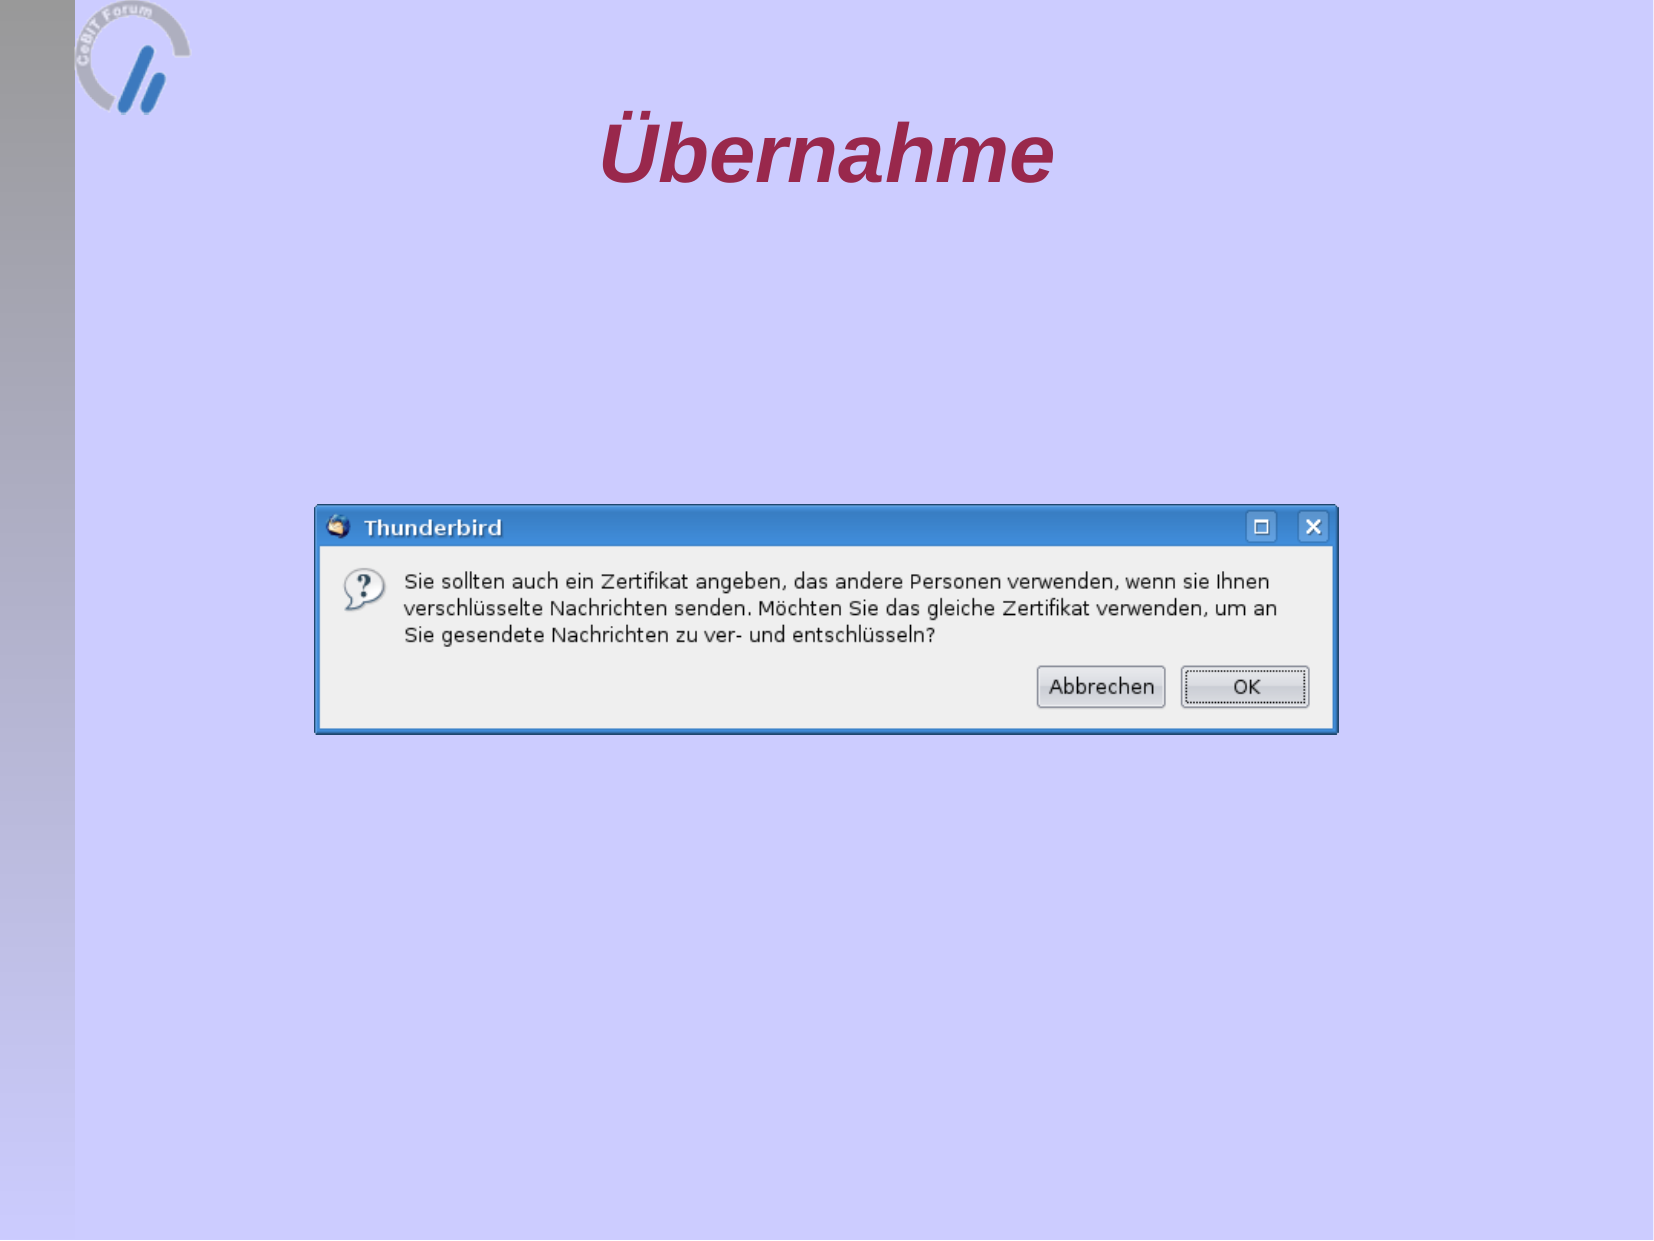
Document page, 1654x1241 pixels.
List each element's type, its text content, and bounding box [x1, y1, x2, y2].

title Übernahme [121, 49, 1534, 257]
picture [314, 504, 1339, 735]
